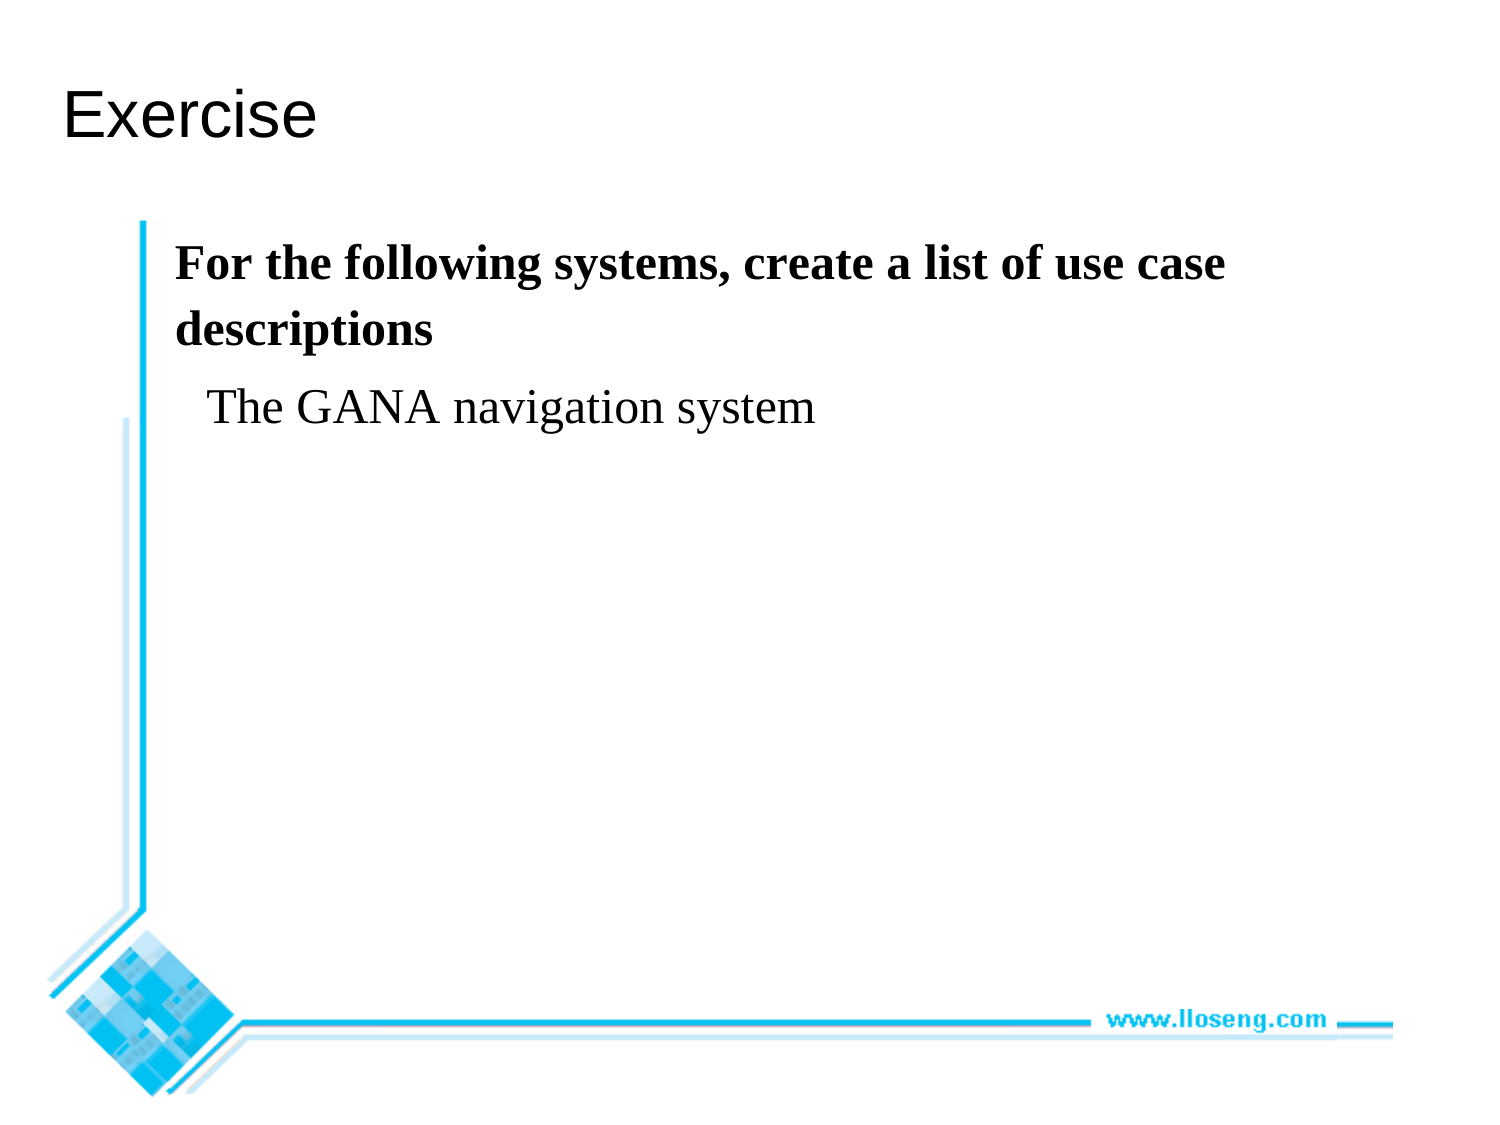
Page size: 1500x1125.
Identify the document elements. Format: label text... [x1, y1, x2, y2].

list For the following systems, create a list of use case descriptions The GANA navigation system [174, 224, 1413, 1013]
picture [35, 209, 1393, 1099]
title Exercise [62, 37, 1413, 188]
